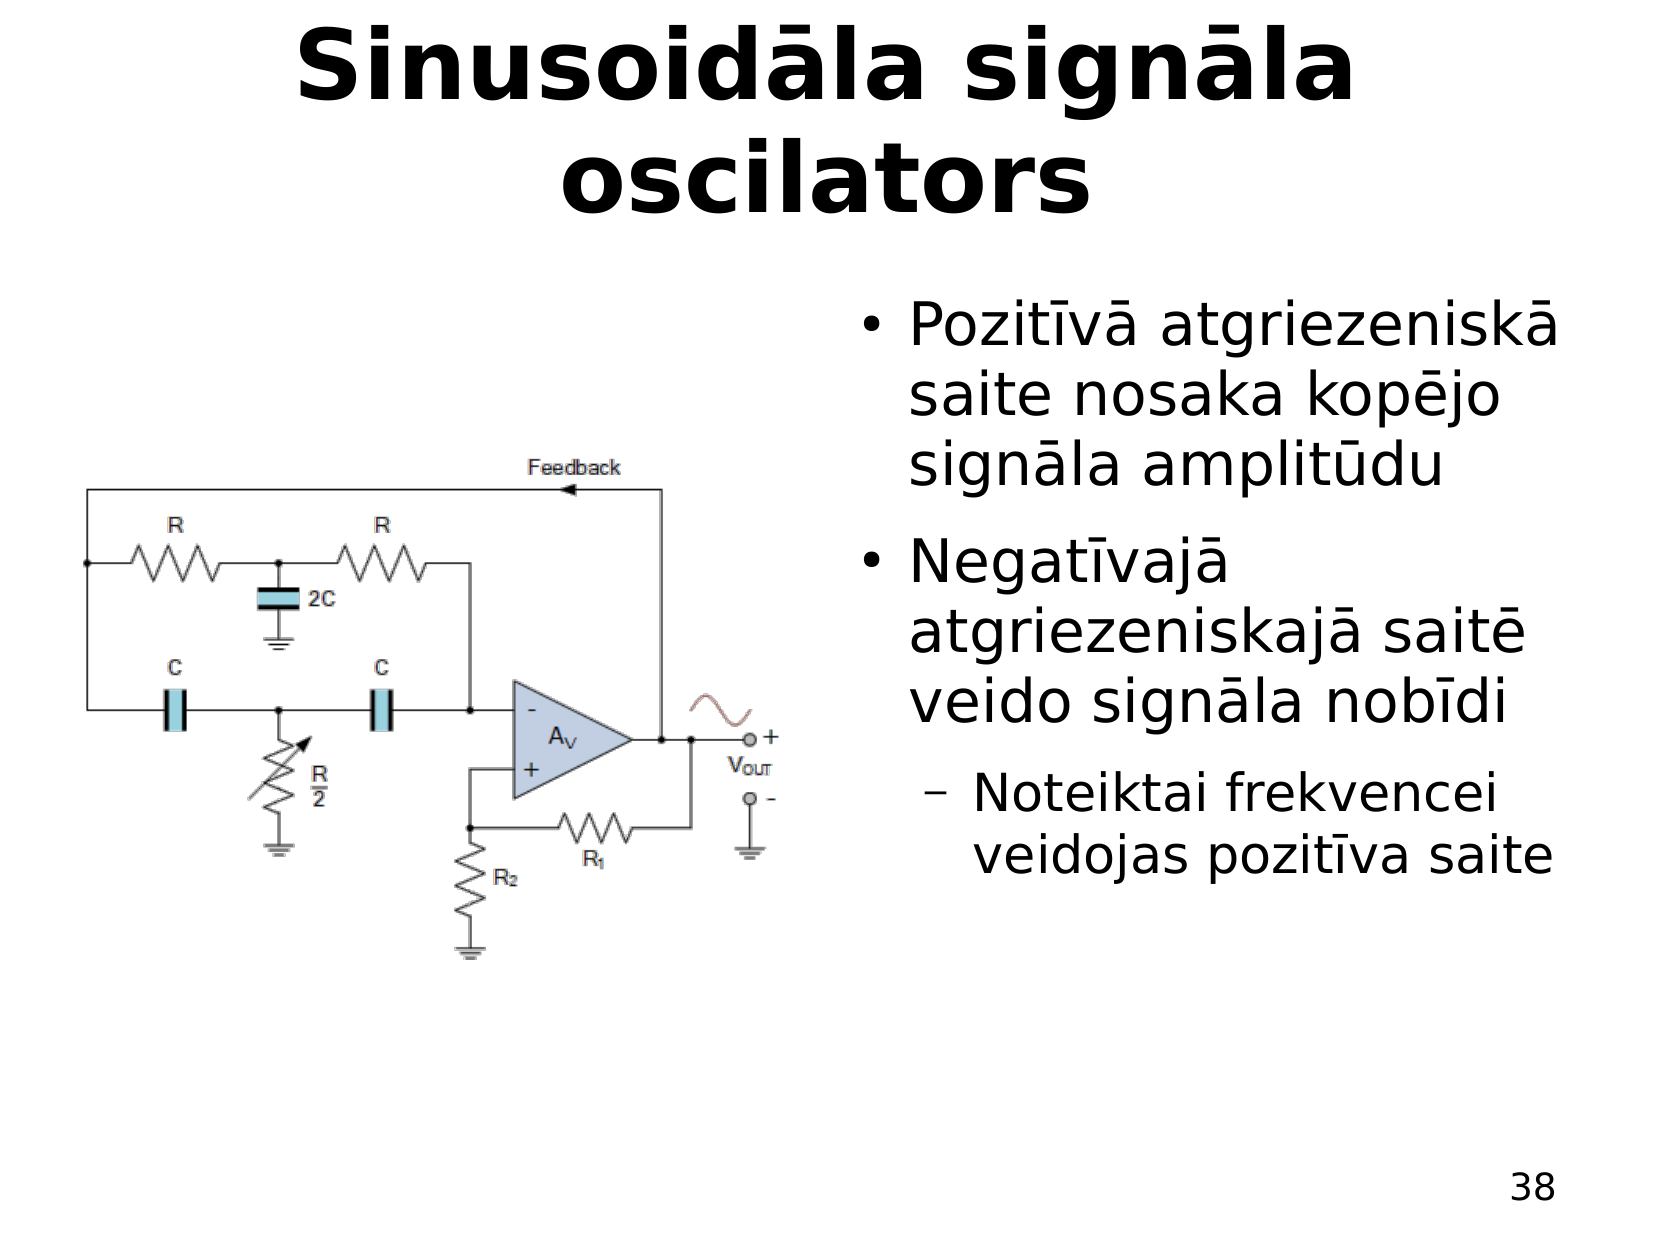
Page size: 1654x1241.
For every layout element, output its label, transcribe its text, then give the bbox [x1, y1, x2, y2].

list Pozitīvā atgriezeniskā saite nosaka kopējo signāla amplitūdu Negatīvajā atgriezeniskajā saitē veido signāla nobīdi Noteiktai frekvencei veidojas pozitīva saite [845, 290, 1572, 1010]
title Sinusoidāla signāla oscilators [82, 0, 1571, 255]
picture [82, 450, 793, 960]
